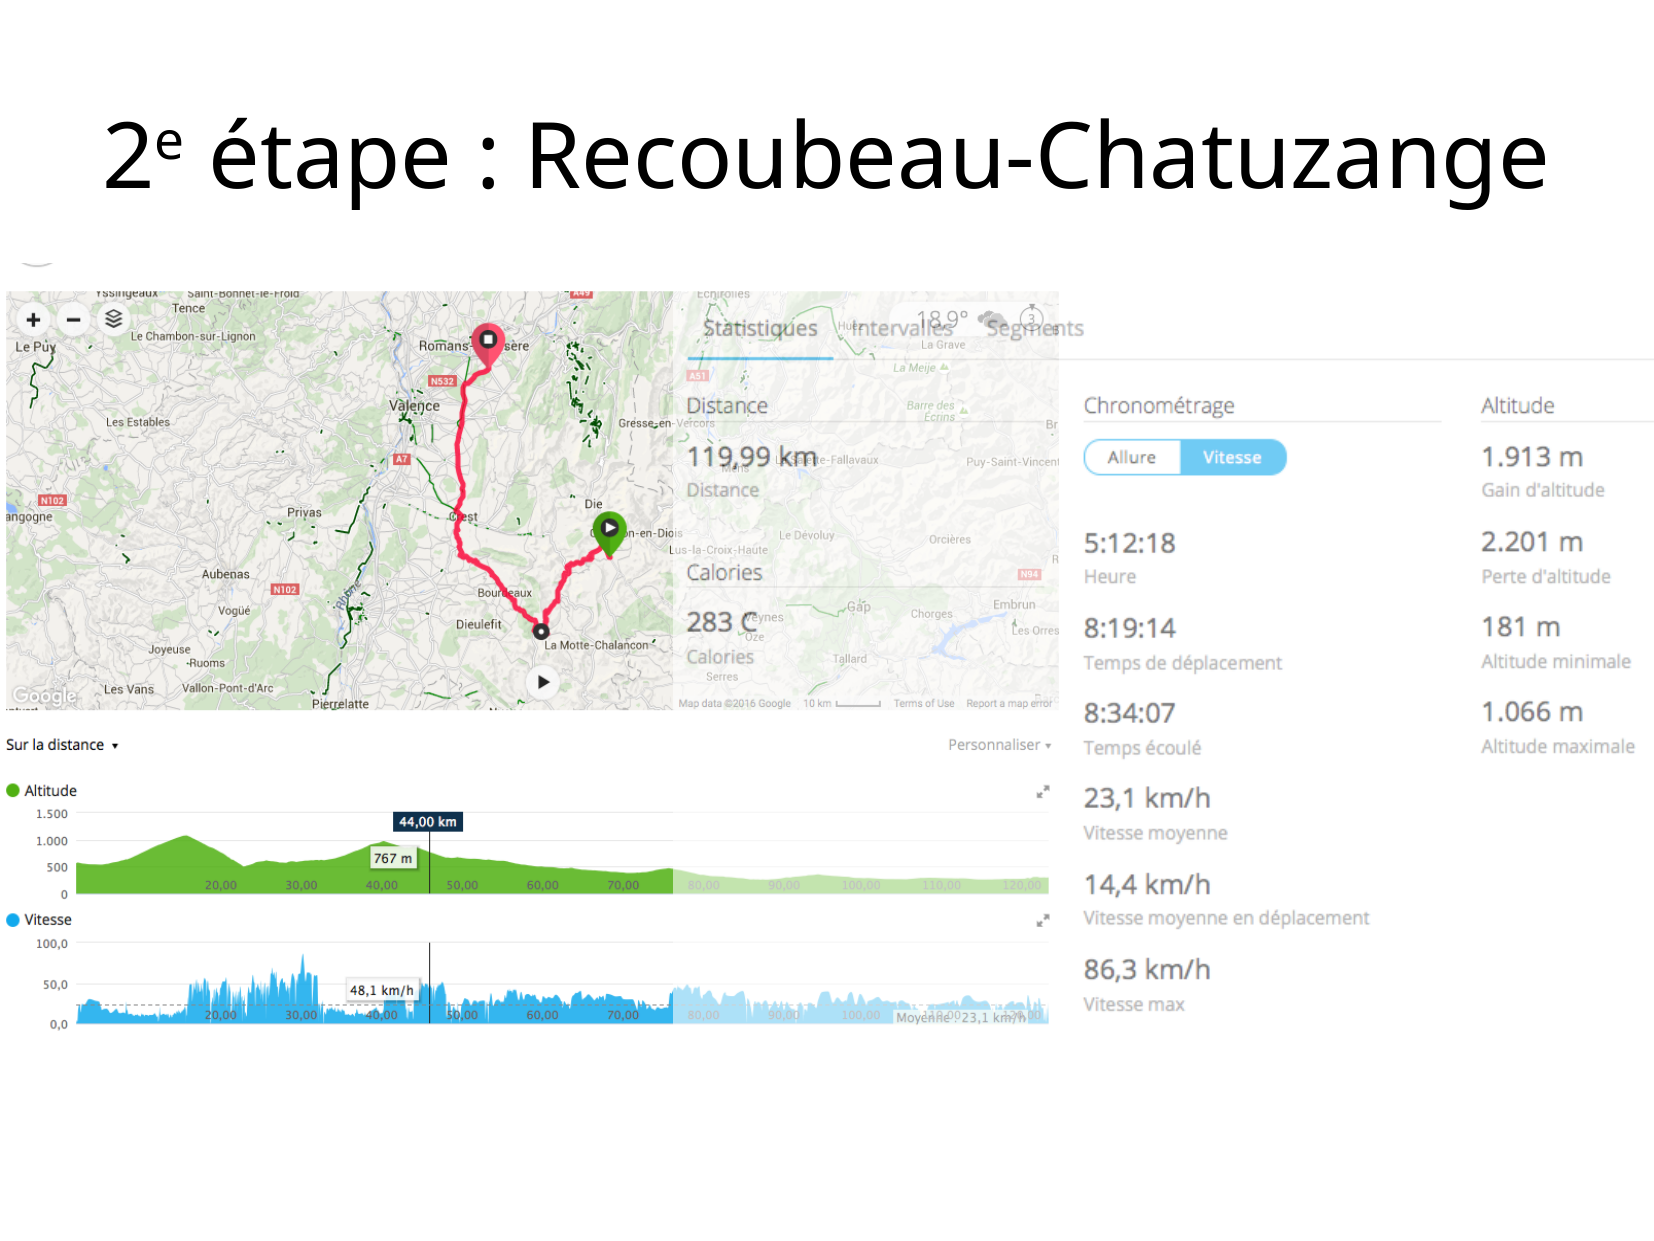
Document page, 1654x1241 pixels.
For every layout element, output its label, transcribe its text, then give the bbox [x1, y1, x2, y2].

title 2e étape : Recoubeau-Chatuzange [82, 49, 1571, 257]
picture [0, 263, 1654, 1078]
